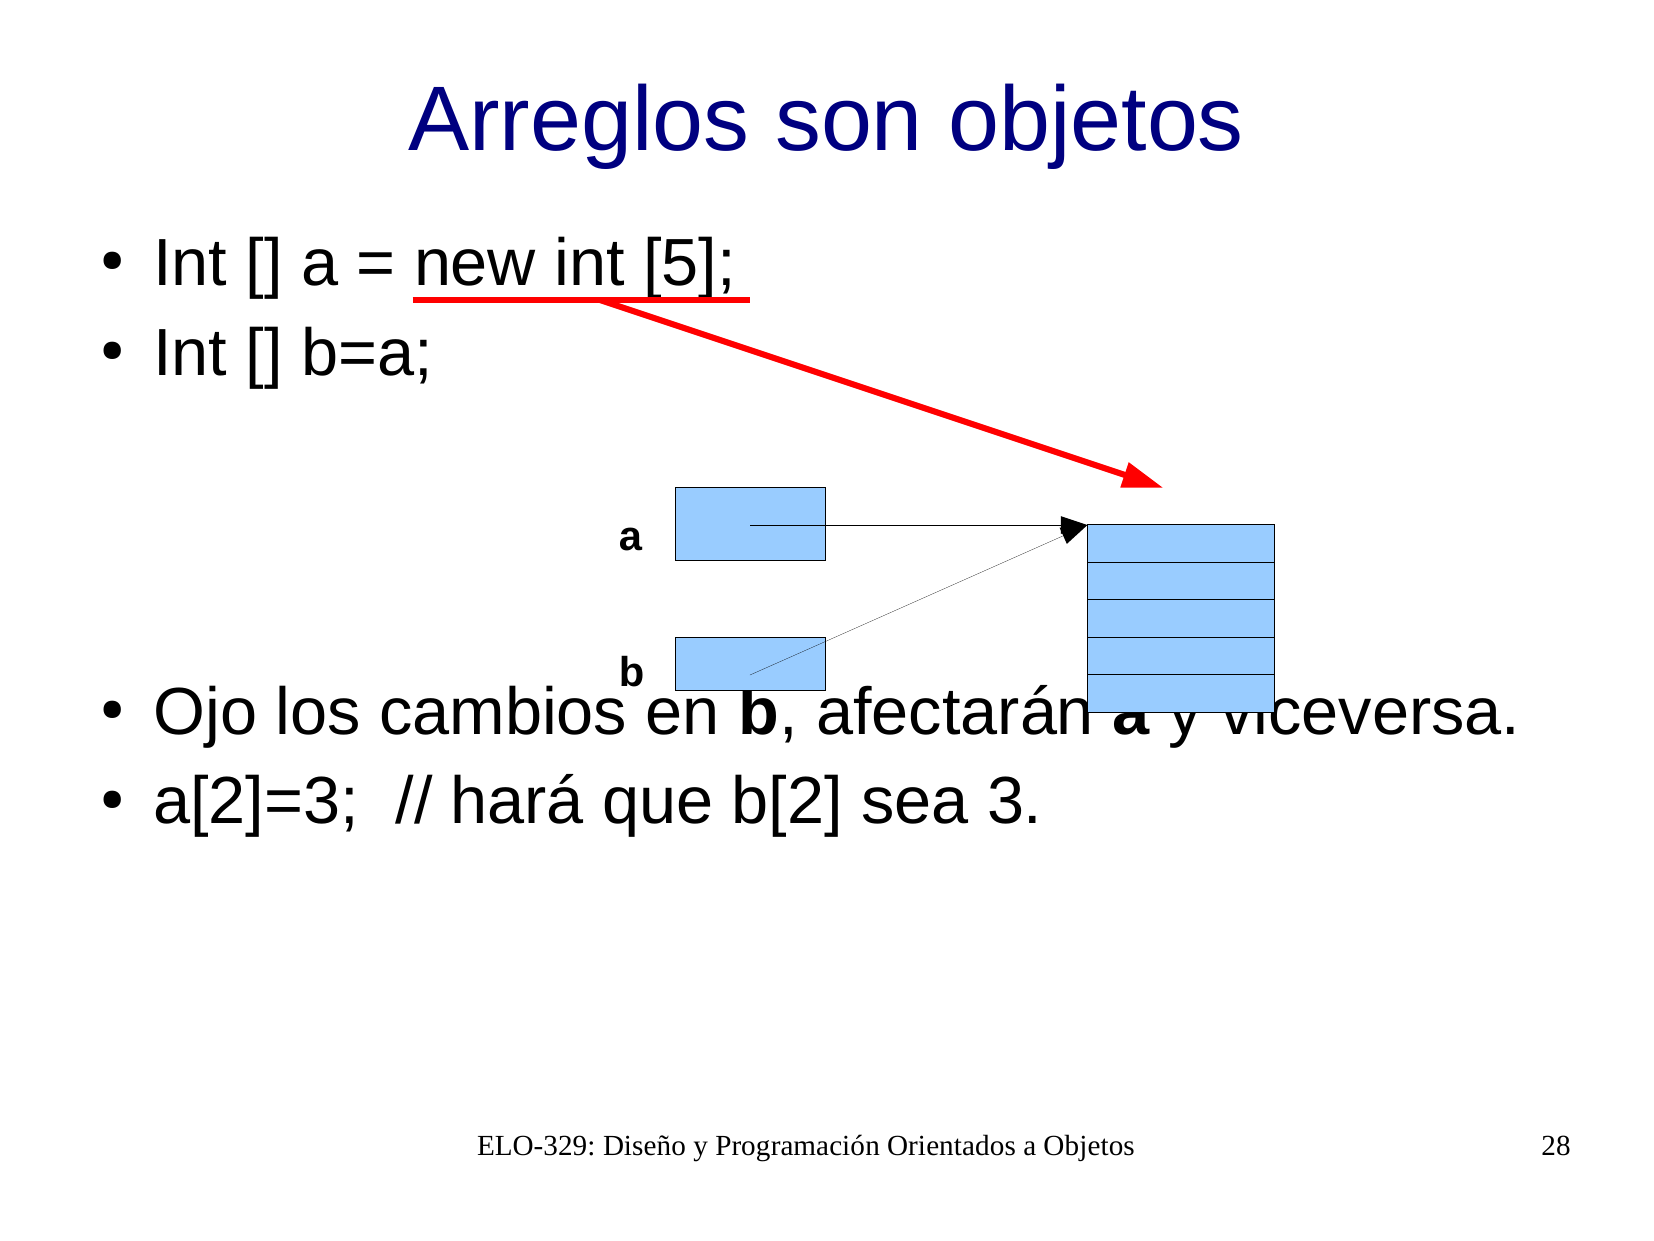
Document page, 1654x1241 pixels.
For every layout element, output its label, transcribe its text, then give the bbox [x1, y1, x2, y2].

text_box [675, 487, 826, 561]
title Arreglos son objetos [82, 49, 1571, 188]
text_box [1087, 524, 1275, 713]
text_box b [604, 641, 680, 711]
text_box a [604, 505, 680, 575]
list Int [] a = new int [5]; Int [] b=a; Ojo los cambios en b, afectarán a y viceversa. a[2]=3; // hará que b[2] sea 3. [82, 225, 1571, 1051]
text_box [675, 637, 826, 691]
